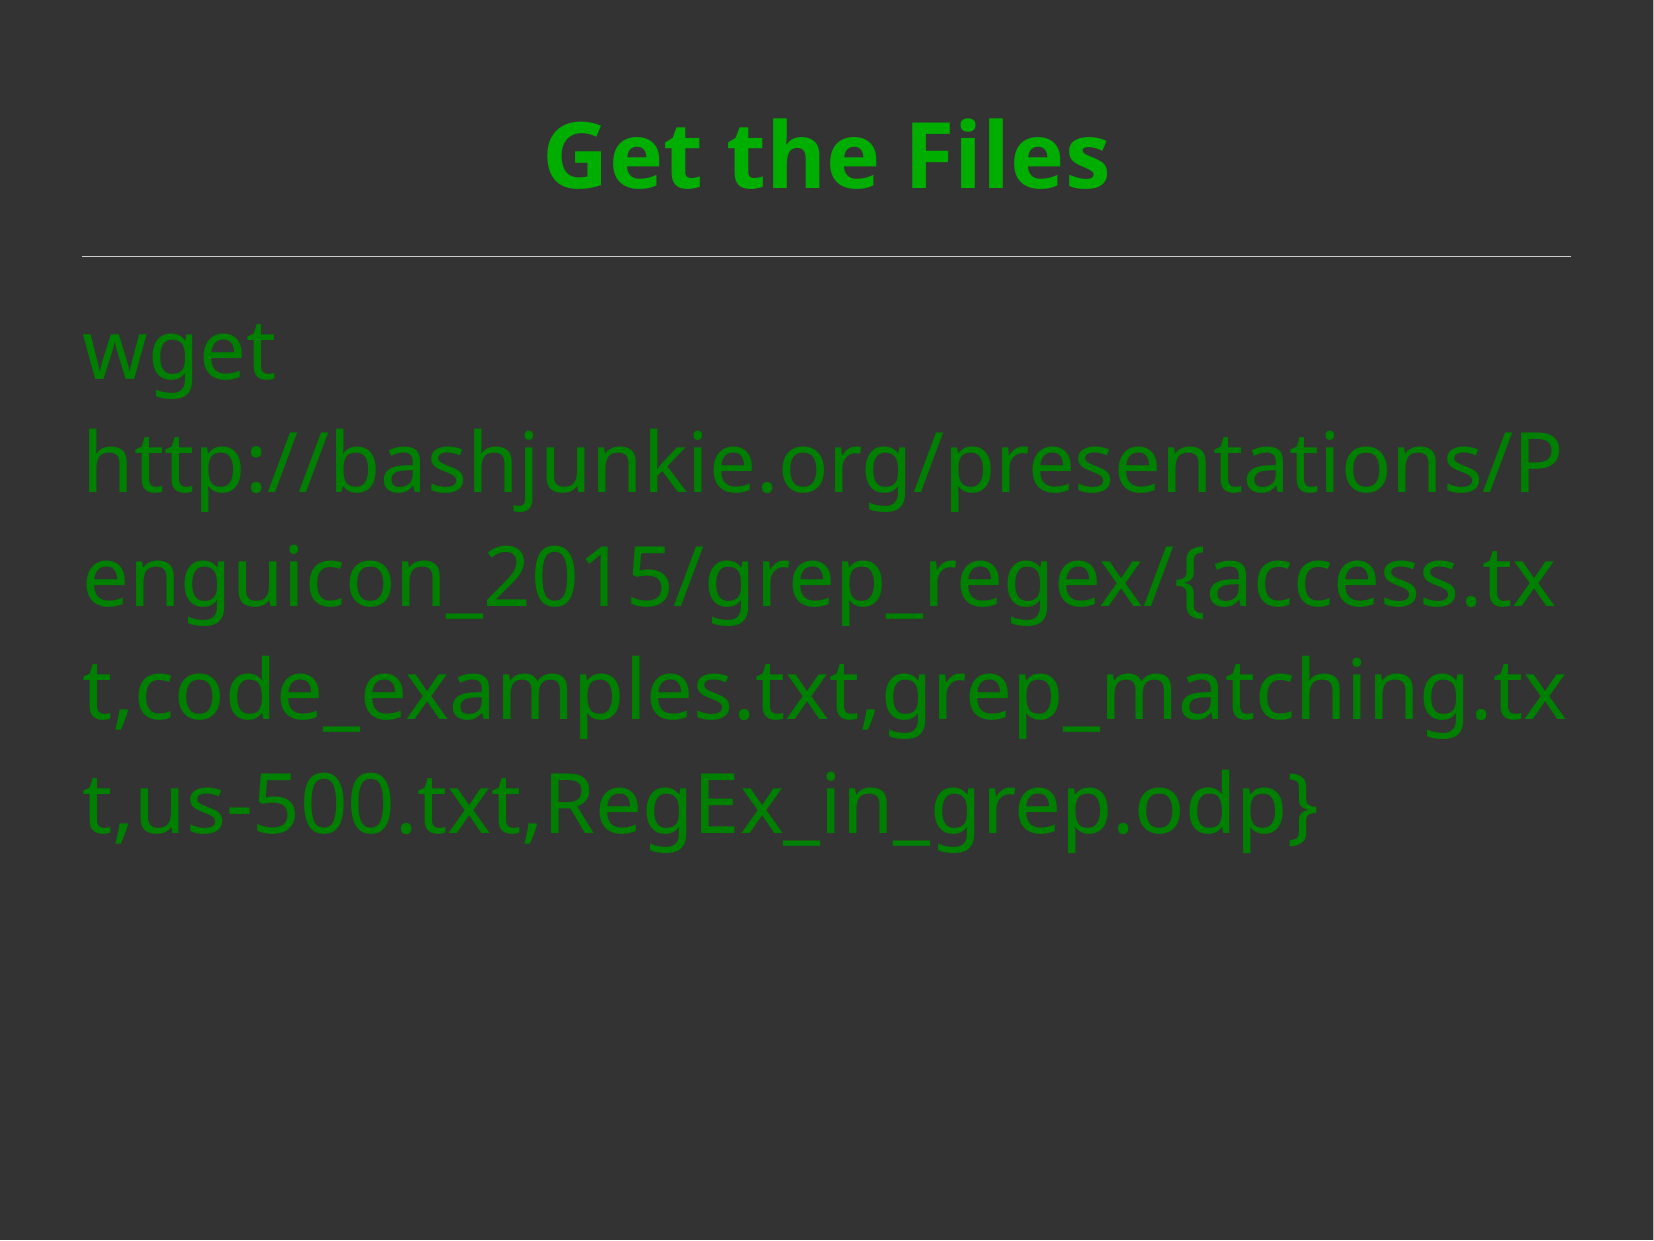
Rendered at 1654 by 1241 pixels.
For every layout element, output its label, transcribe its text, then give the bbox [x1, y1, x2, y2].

title Get the Files [82, 49, 1571, 257]
text_box [82, 290, 1571, 1217]
